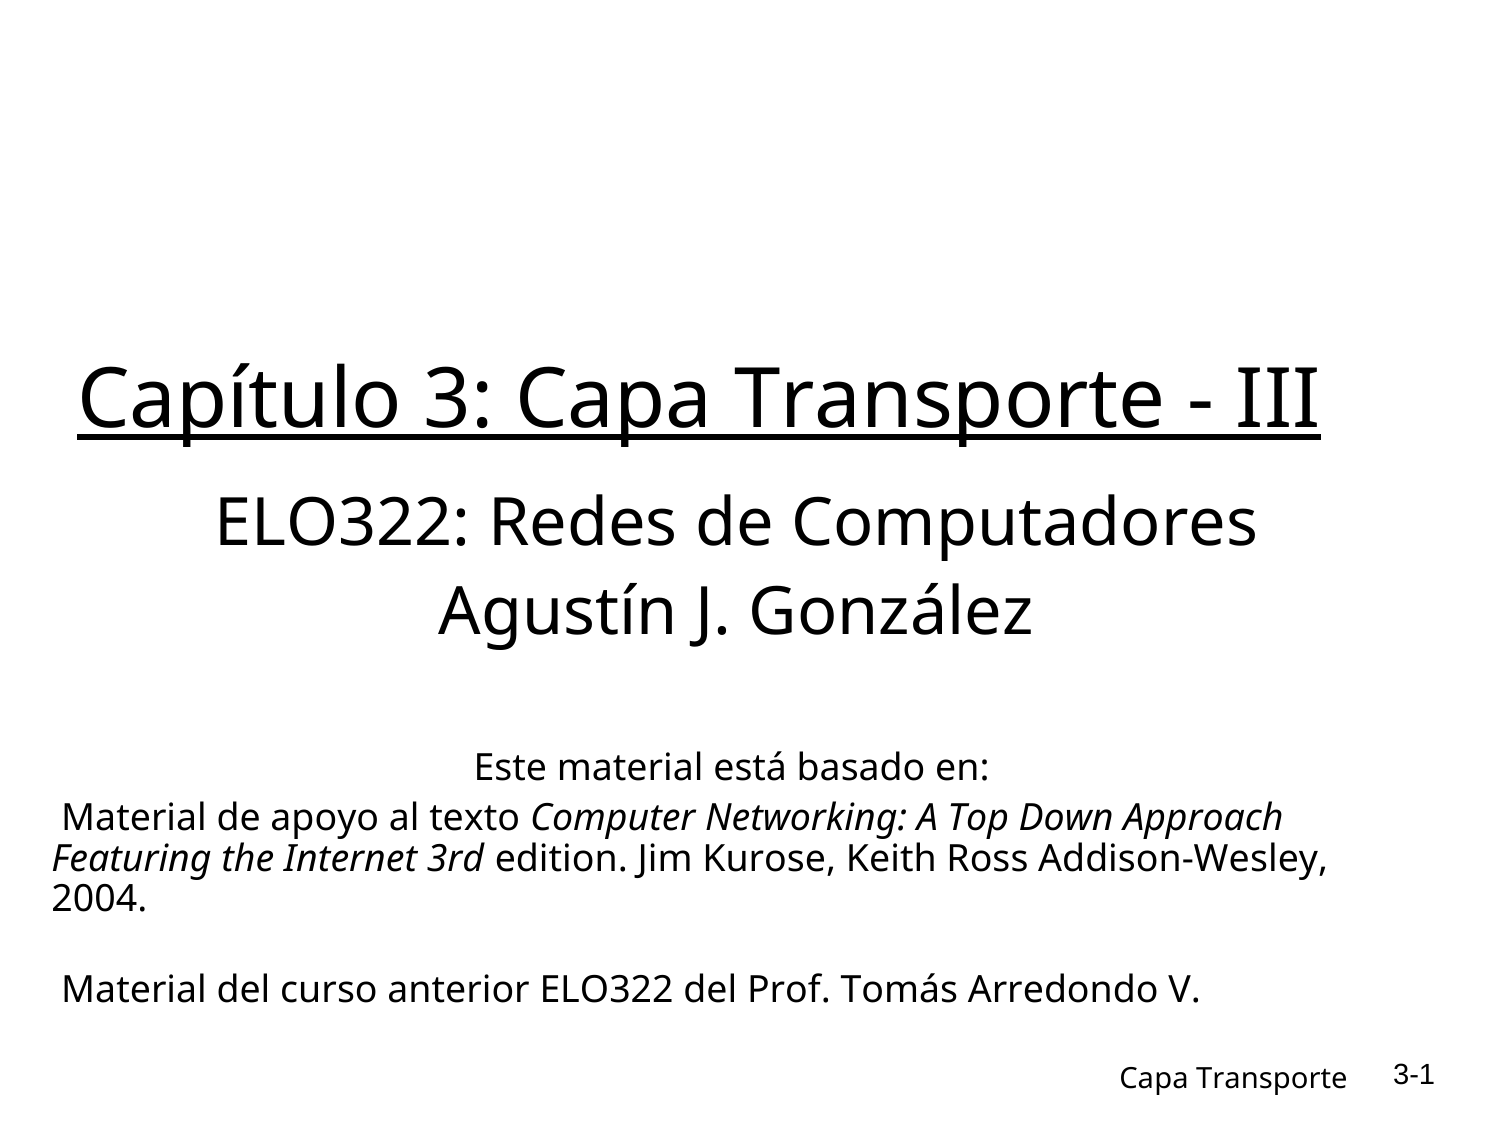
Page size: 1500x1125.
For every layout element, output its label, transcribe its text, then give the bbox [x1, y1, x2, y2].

subtitle ELO322: Redes de Computadores Agustín J. González Este material está basado en: Material de apoyo al texto Computer Networking: A Top Down Approach Featuring the Internet 3rd edition. Jim Kurose, Keith Ross Addison-Wesley, 2004. Material del curso anterior ELO322 del Prof. Tomás Arredondo V. [36, 479, 1437, 1049]
title Capítulo 3: Capa Transporte - III [62, 274, 1463, 517]
